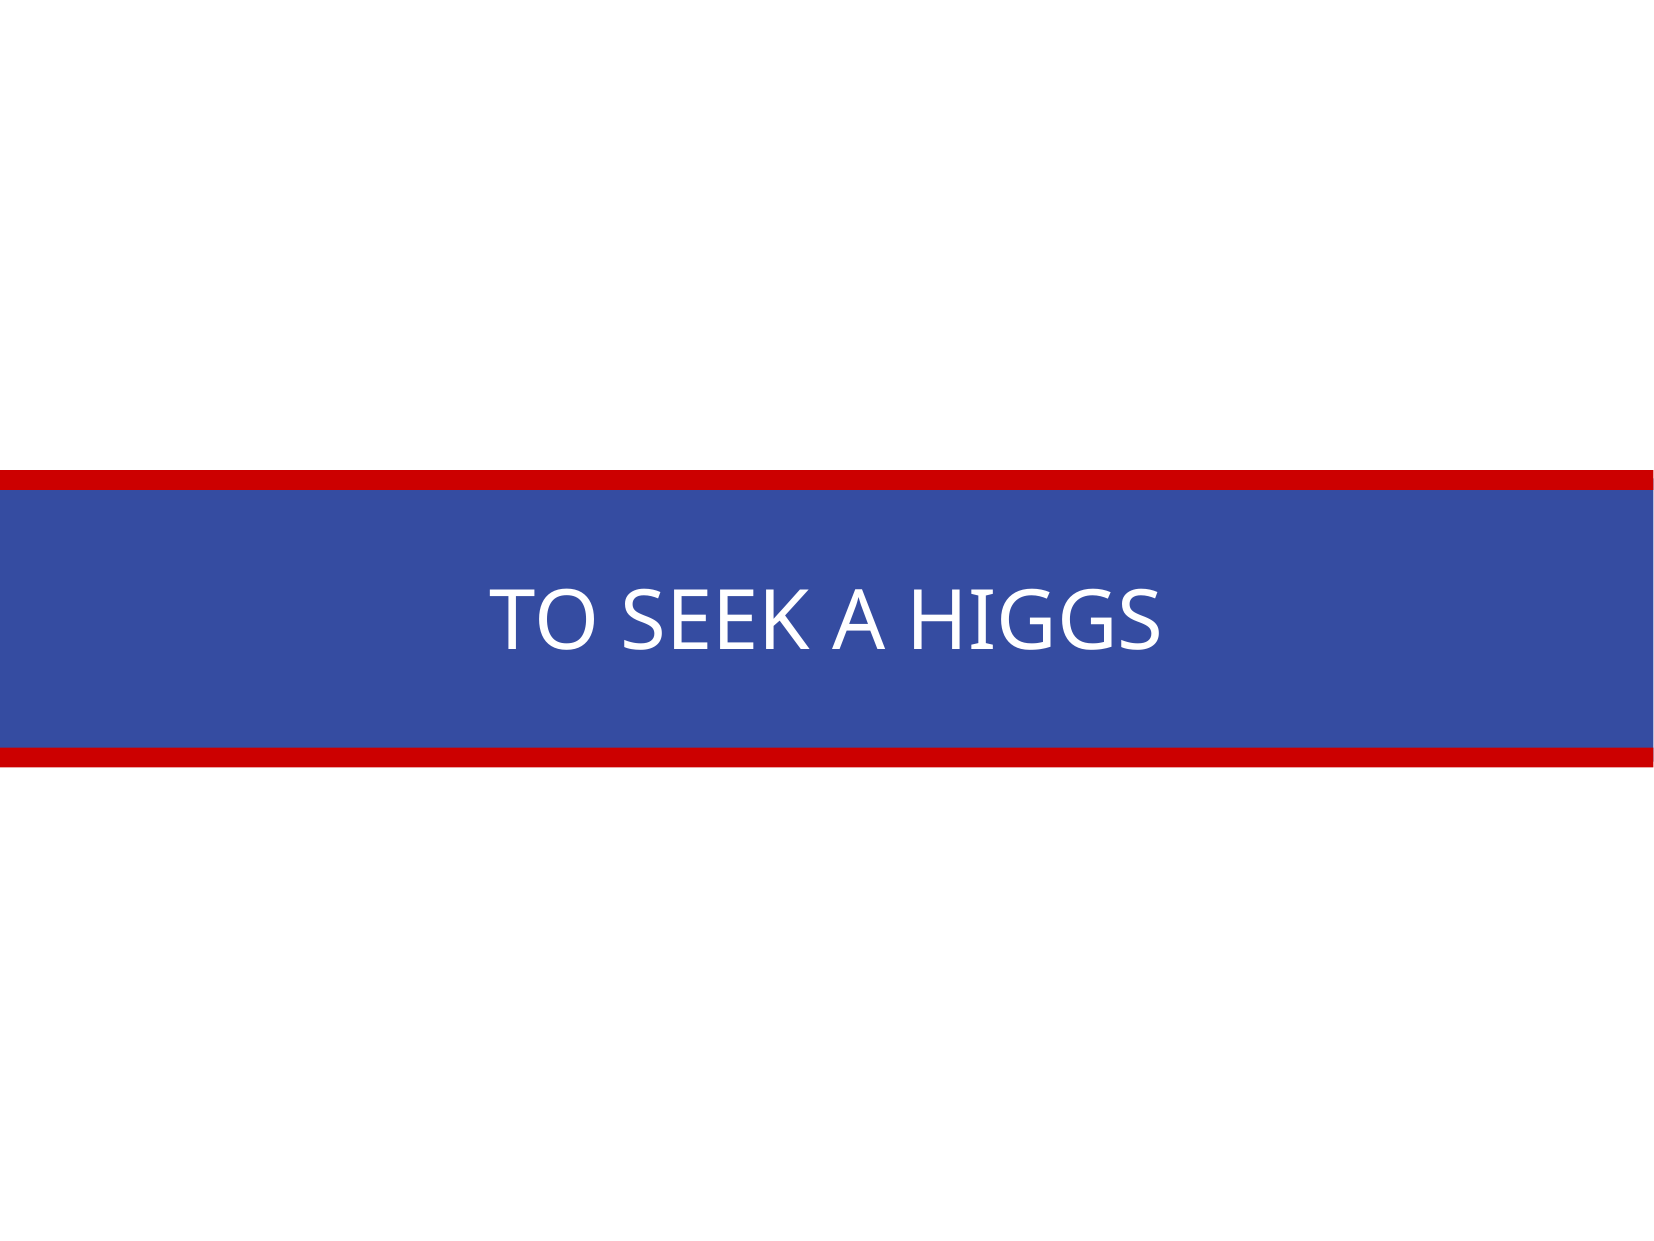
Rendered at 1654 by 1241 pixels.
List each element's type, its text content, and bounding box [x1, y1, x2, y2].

subtitle TO SEEK A HIGGS [0, 487, 1654, 747]
